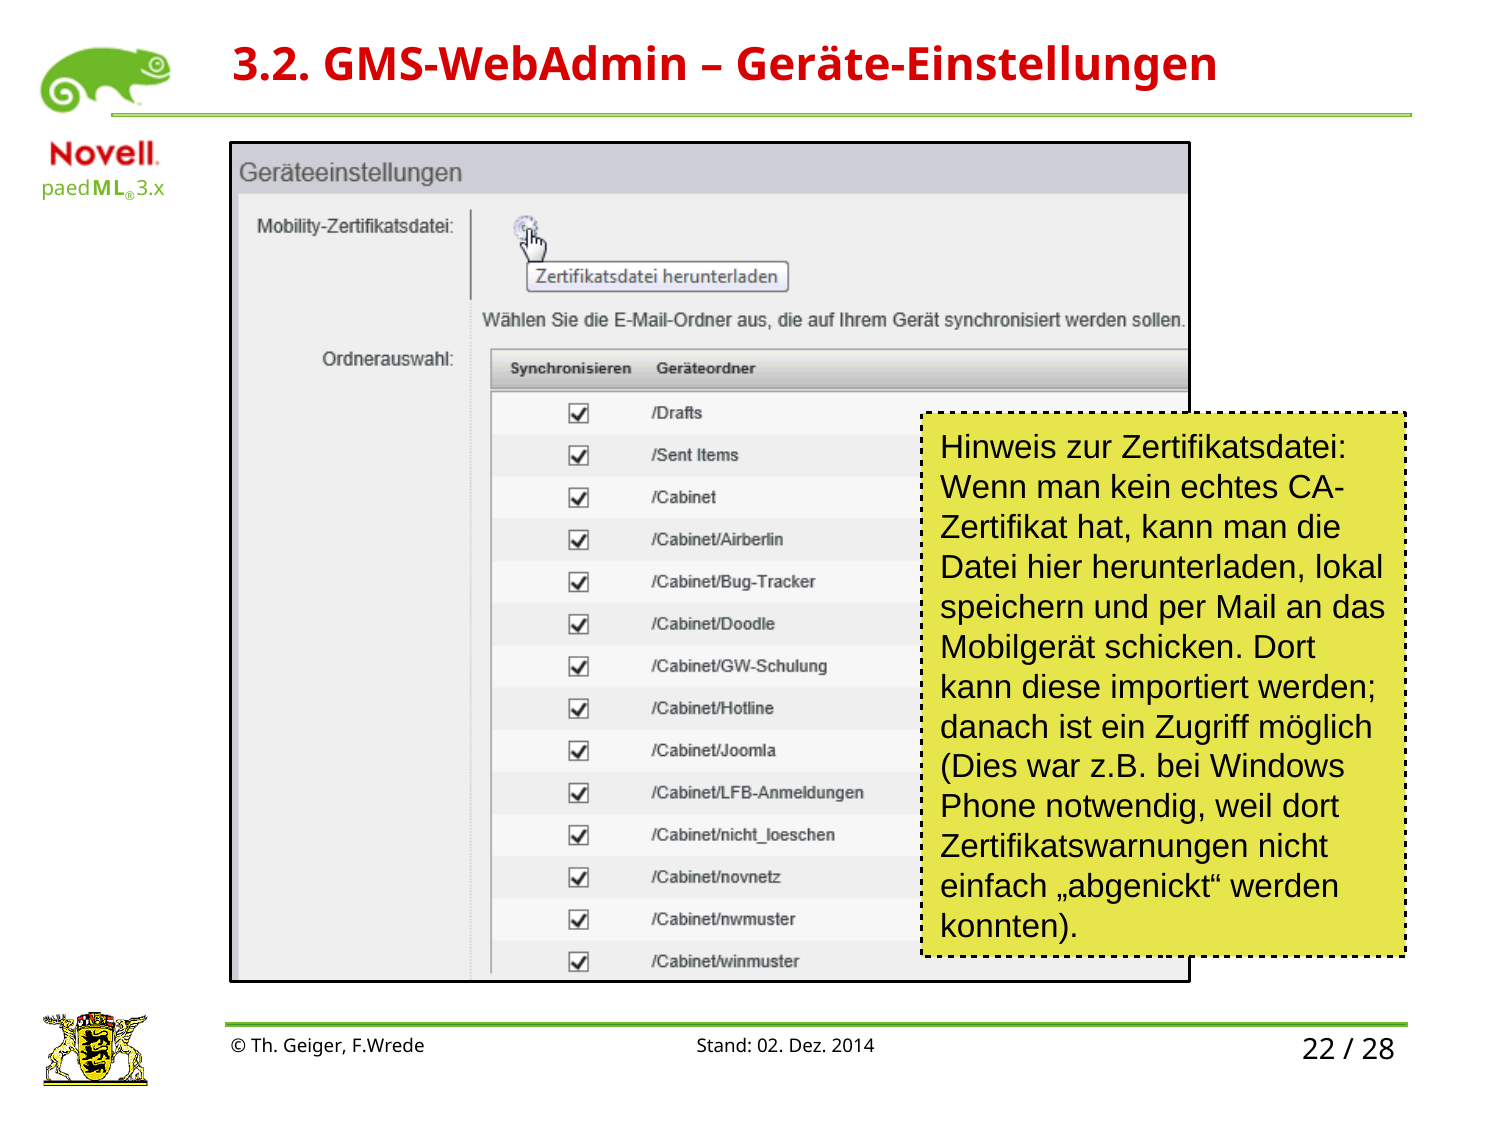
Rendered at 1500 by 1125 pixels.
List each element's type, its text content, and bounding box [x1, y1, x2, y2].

picture [26, 30, 184, 188]
text_box Hinweis zur Zertifikatsdatei: Wenn man kein echtes CA-Zertifikat hat, kann man die Datei hier herunterladen, lokal speichern und per Mail an das Mobilgerät schicken. Dort kann diese importiert werden; danach ist ein Zugriff möglich (Dies war z.B. bei Windows Phone notwendig, weil dort Zertifikatswarnungen nicht einfach „abgenickt“ werden konnten). [921, 412, 1406, 957]
picture [231, 144, 1188, 981]
title 3.2. GMS-WebAdmin – Geräte-Einstellungen [232, 0, 1388, 126]
picture [41, 1011, 148, 1088]
